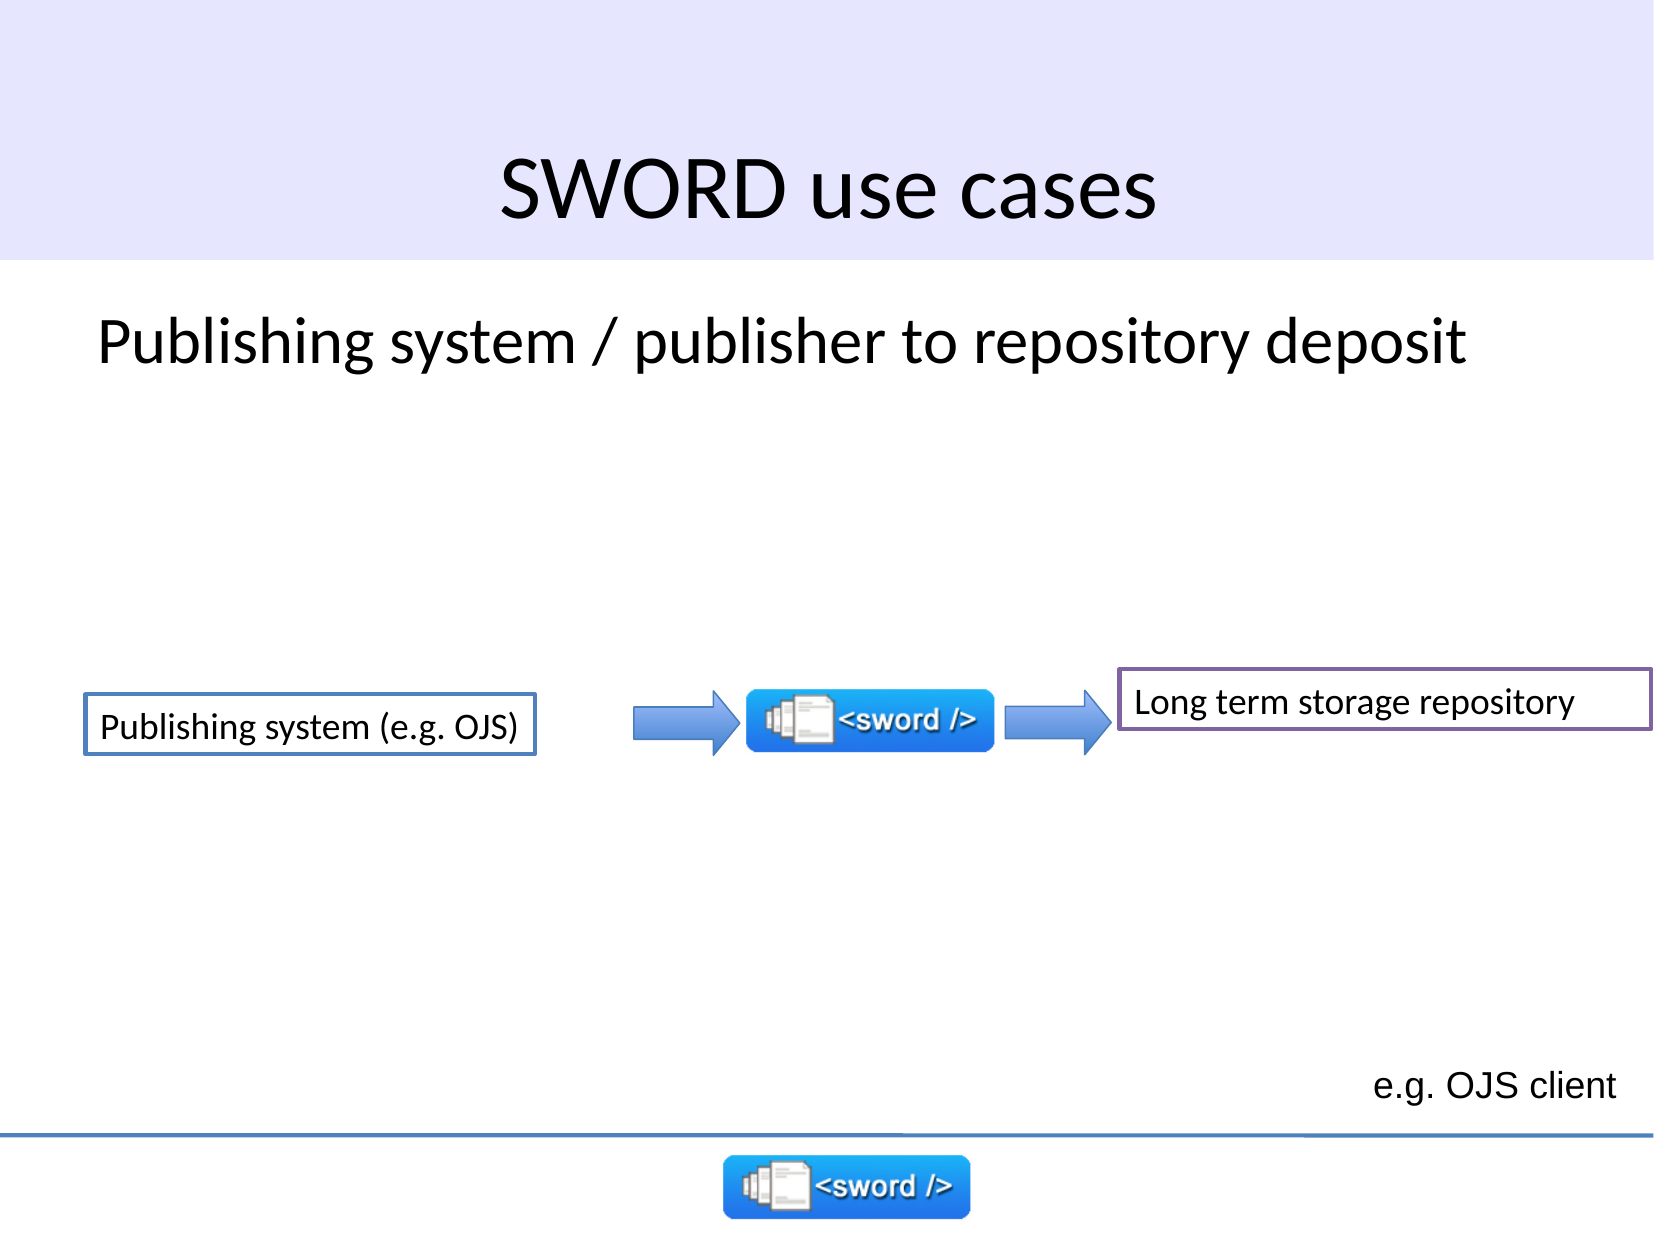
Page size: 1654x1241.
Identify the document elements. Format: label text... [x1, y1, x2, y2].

picture [745, 688, 997, 757]
text_box [633, 690, 740, 756]
text_box Long term storage repository [1119, 669, 1652, 730]
list Publishing system / publisher to repository deposit [82, 289, 1571, 1108]
text_box SWORD use cases [397, 142, 1263, 250]
text_box Publishing system (e.g. OJS) [85, 694, 535, 755]
text_box [1005, 690, 1112, 755]
picture [722, 1154, 973, 1223]
text_box e.g. OJS client [1358, 1057, 1632, 1114]
